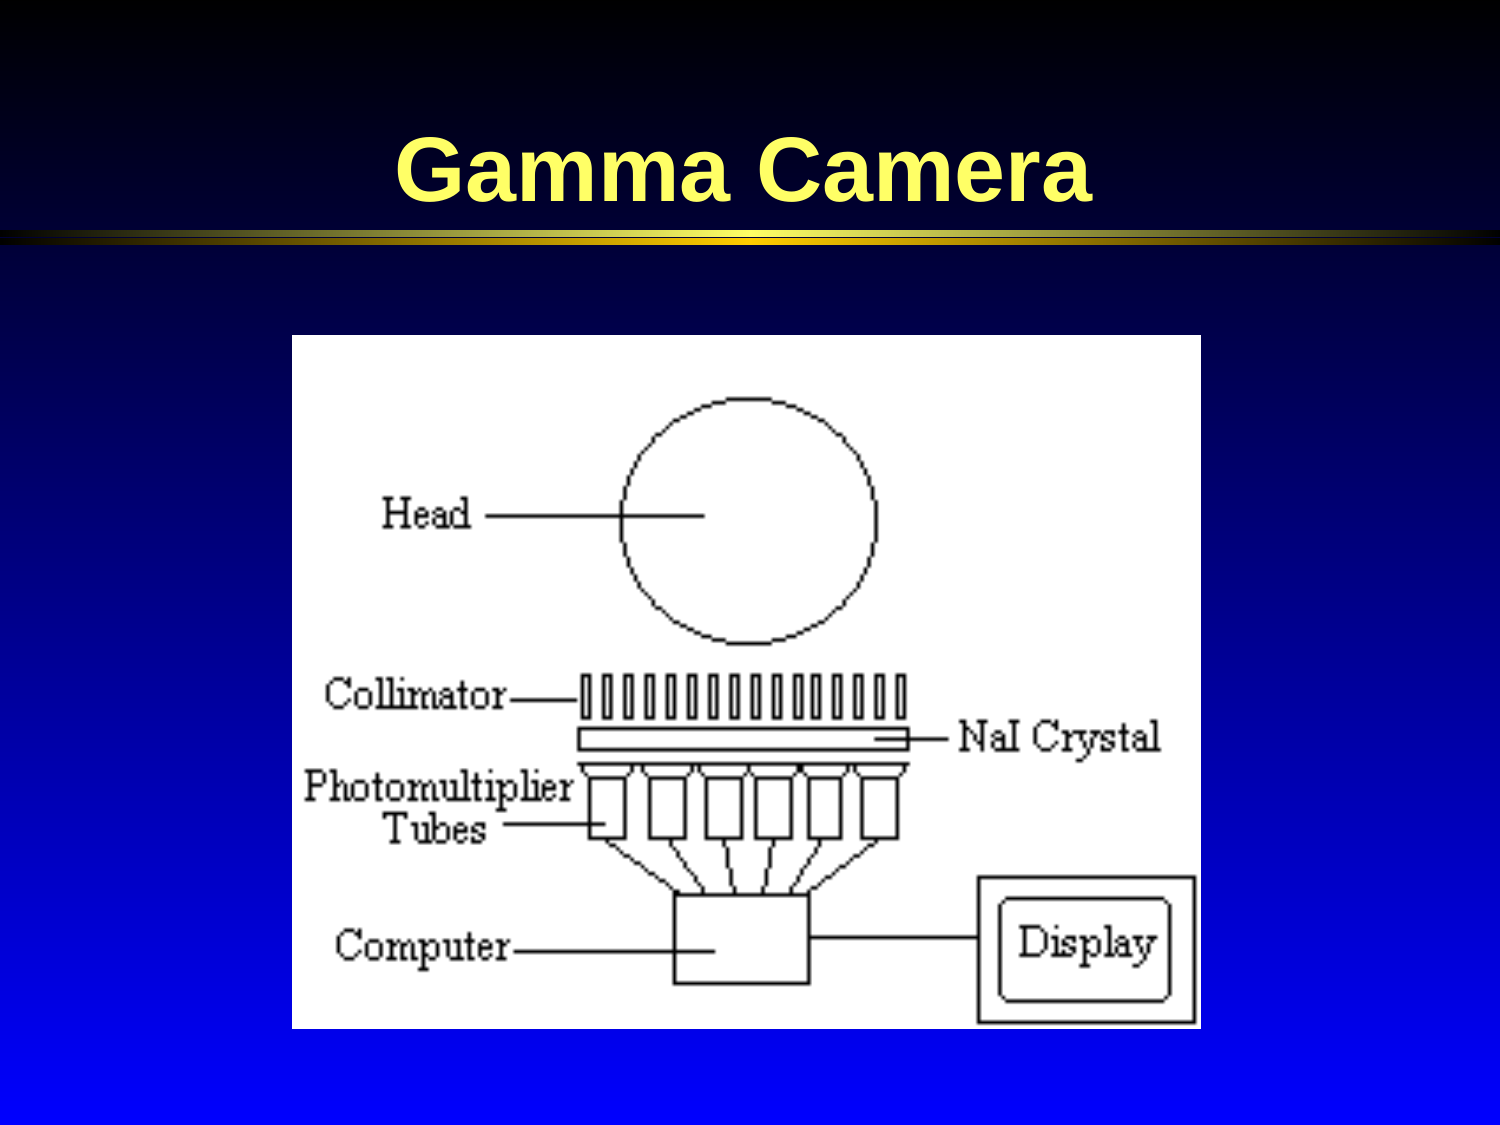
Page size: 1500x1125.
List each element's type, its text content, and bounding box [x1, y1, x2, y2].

title Gamma Camera [99, 37, 1388, 225]
picture [292, 335, 1201, 1029]
